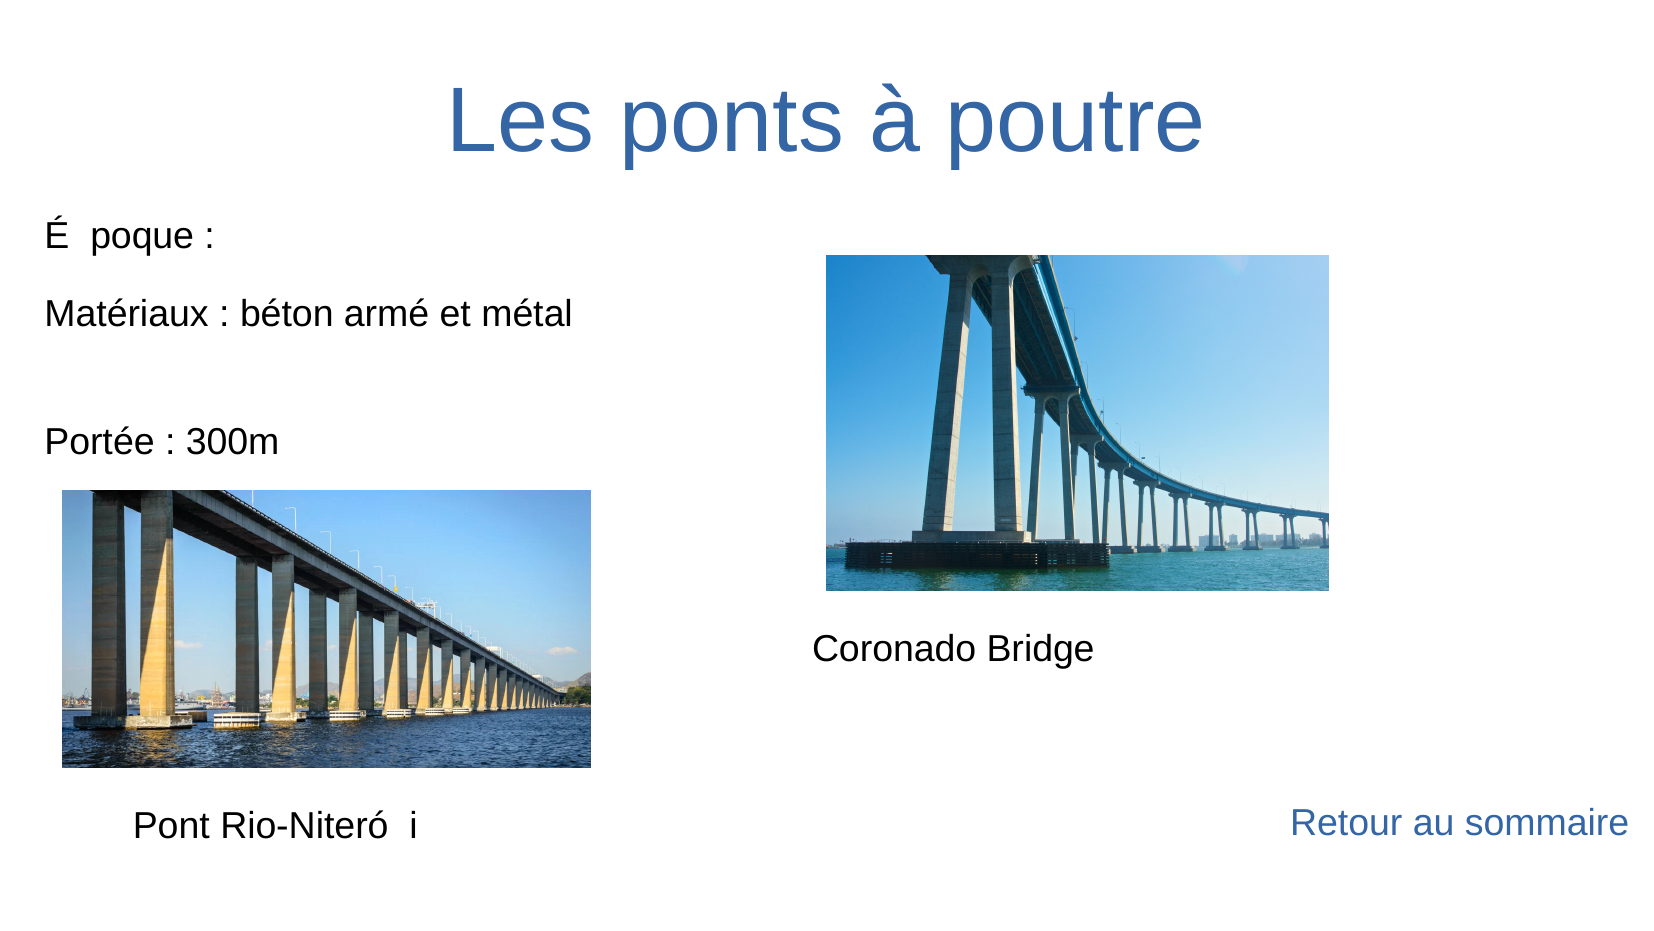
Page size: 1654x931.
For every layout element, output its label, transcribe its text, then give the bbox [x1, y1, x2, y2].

text_box Portée : 300m [29, 413, 473, 471]
text_box Pont Rio-Niteró i [118, 797, 426, 856]
picture [826, 255, 1329, 591]
title Les ponts à poutre [82, 37, 1571, 193]
text_box Coronado Bridge [797, 620, 1329, 677]
picture [62, 490, 591, 768]
text_box Retour au sommaire [1275, 794, 1571, 894]
text_box Matériaux : béton armé et métal [29, 285, 473, 384]
text_box É poque : [29, 206, 207, 266]
